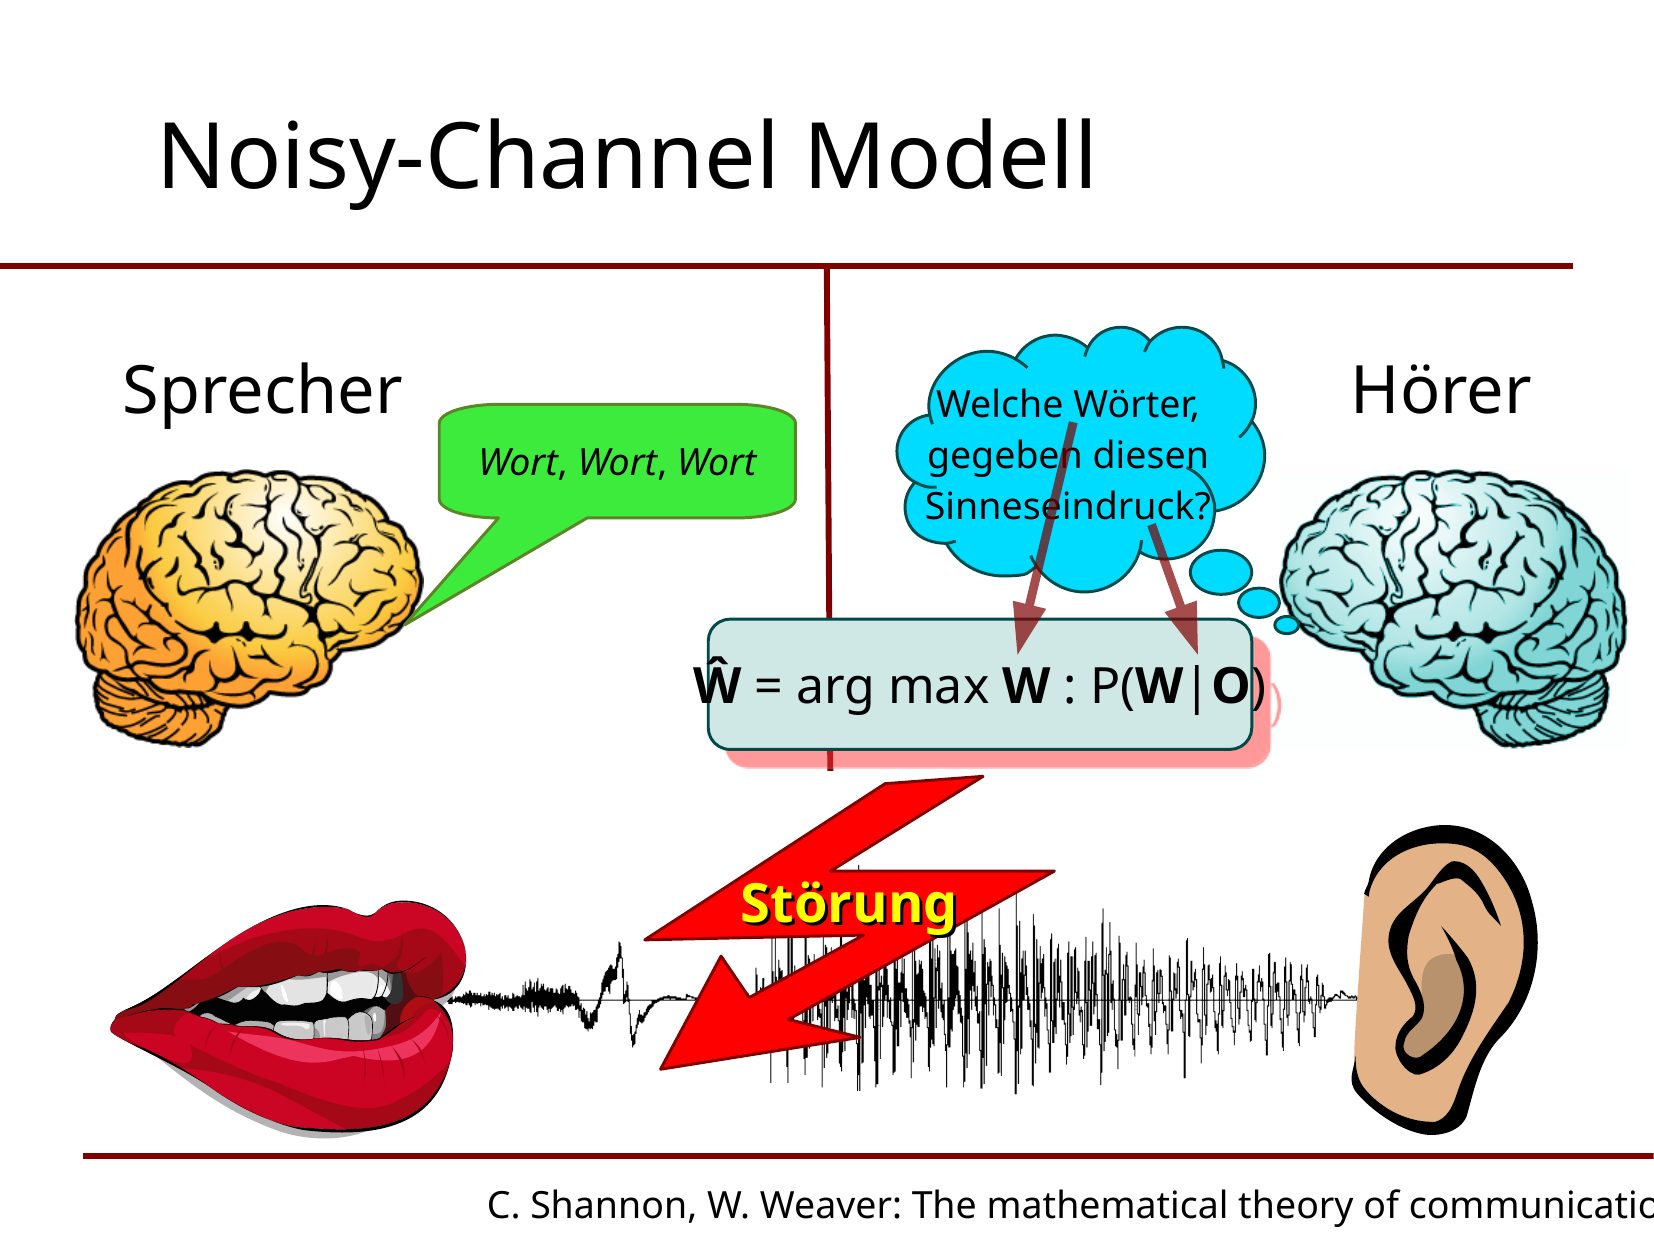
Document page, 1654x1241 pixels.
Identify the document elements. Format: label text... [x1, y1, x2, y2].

text_box [1351, 825, 1538, 1135]
text_box Ŵ = arg max W : P(W|O) [708, 619, 1252, 750]
picture [74, 469, 424, 748]
text_box Wort, Wort, Wort [404, 404, 796, 626]
title Noisy-Channel Modell [82, 49, 1571, 257]
text_box Welche Wörter, gegeben diesen Sinneseindruck? [896, 327, 1265, 592]
text_box Welche Wörter, gegeben diesen Sinneseindruck? [1238, 588, 1280, 618]
picture [1279, 469, 1630, 750]
text_box Störung [644, 776, 1055, 1070]
text_box Sprecher [107, 334, 387, 430]
picture [374, 857, 1378, 1114]
text_box Hörer [1335, 334, 1523, 430]
text_box Welche Wörter, gegeben diesen Sinneseindruck? [1190, 550, 1252, 595]
text_box [110, 900, 467, 1139]
text_box C. Shannon, W. Weaver: The mathematical theory of communication, 1949. [472, 1171, 1648, 1237]
